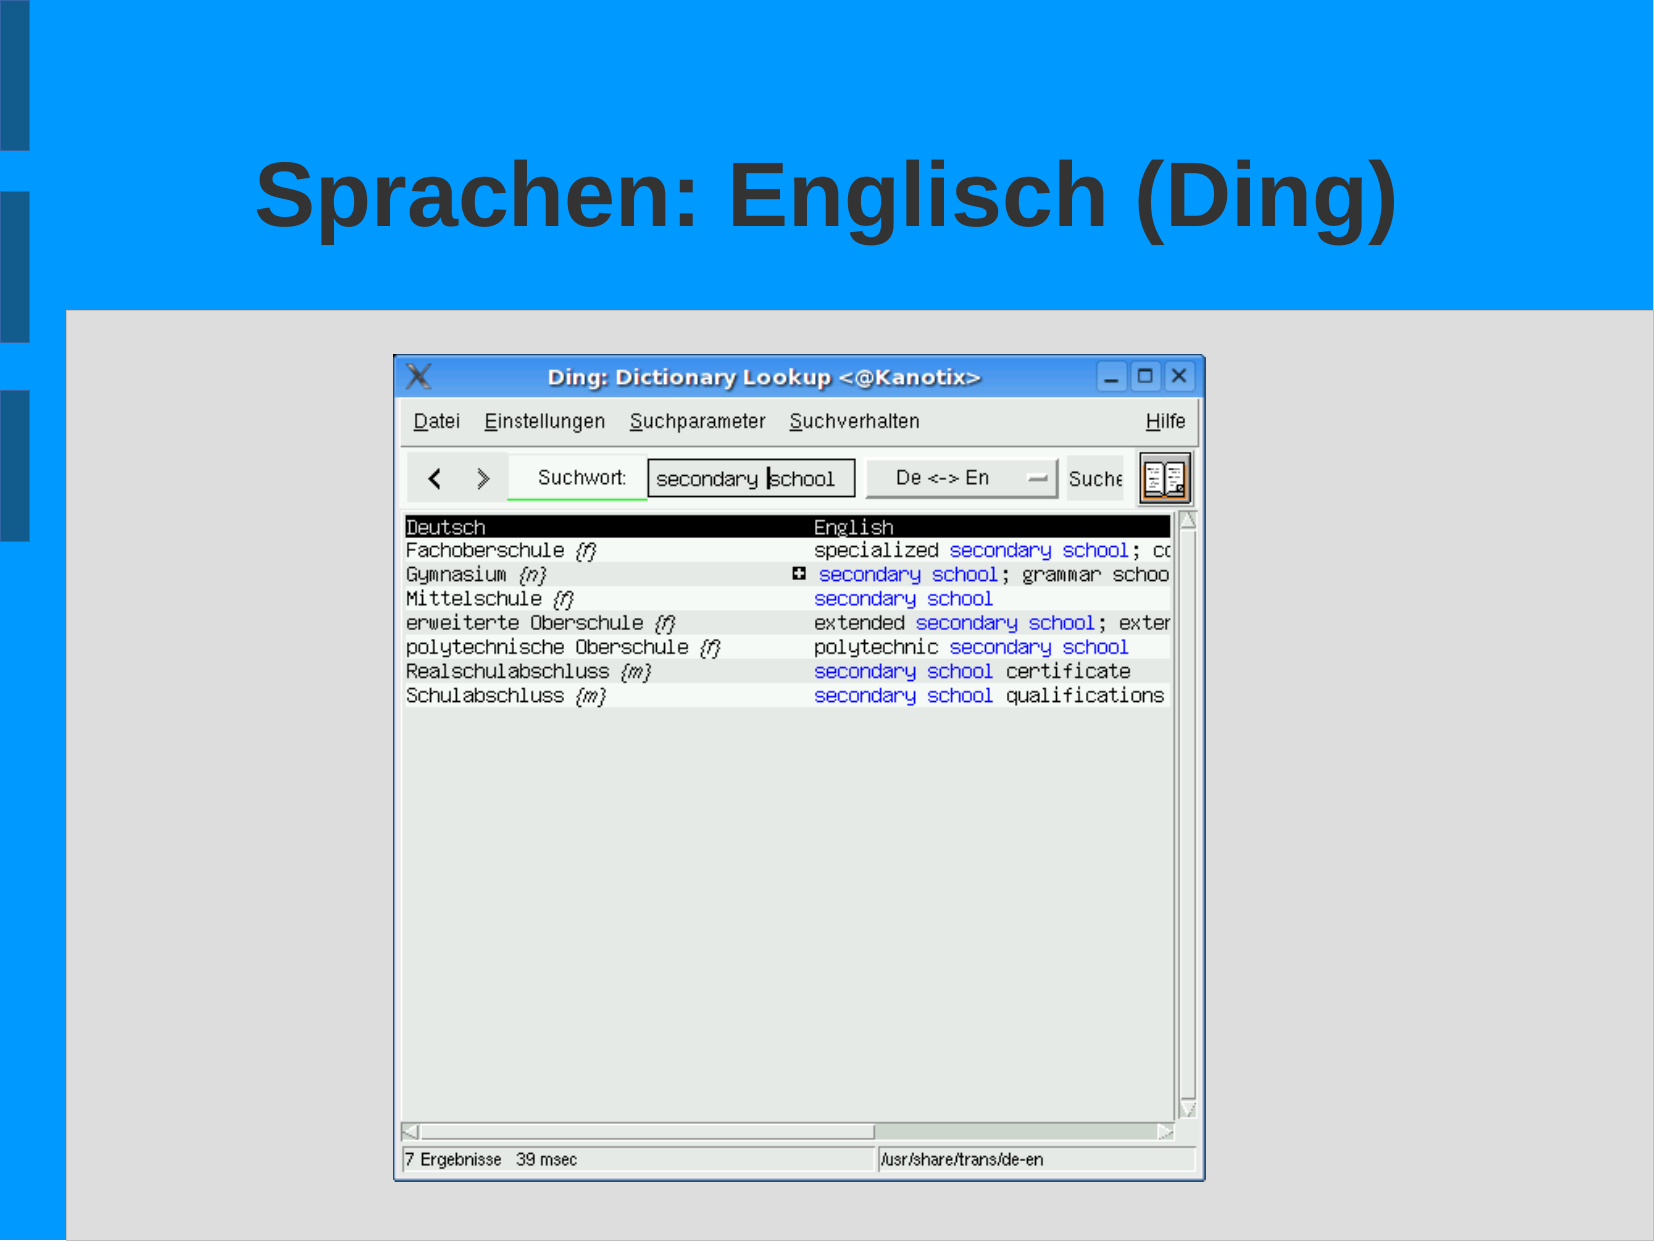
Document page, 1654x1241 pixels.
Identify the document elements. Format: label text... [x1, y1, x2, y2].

title Sprachen: Englisch (Ding) [121, 91, 1534, 299]
picture [393, 354, 1206, 1182]
